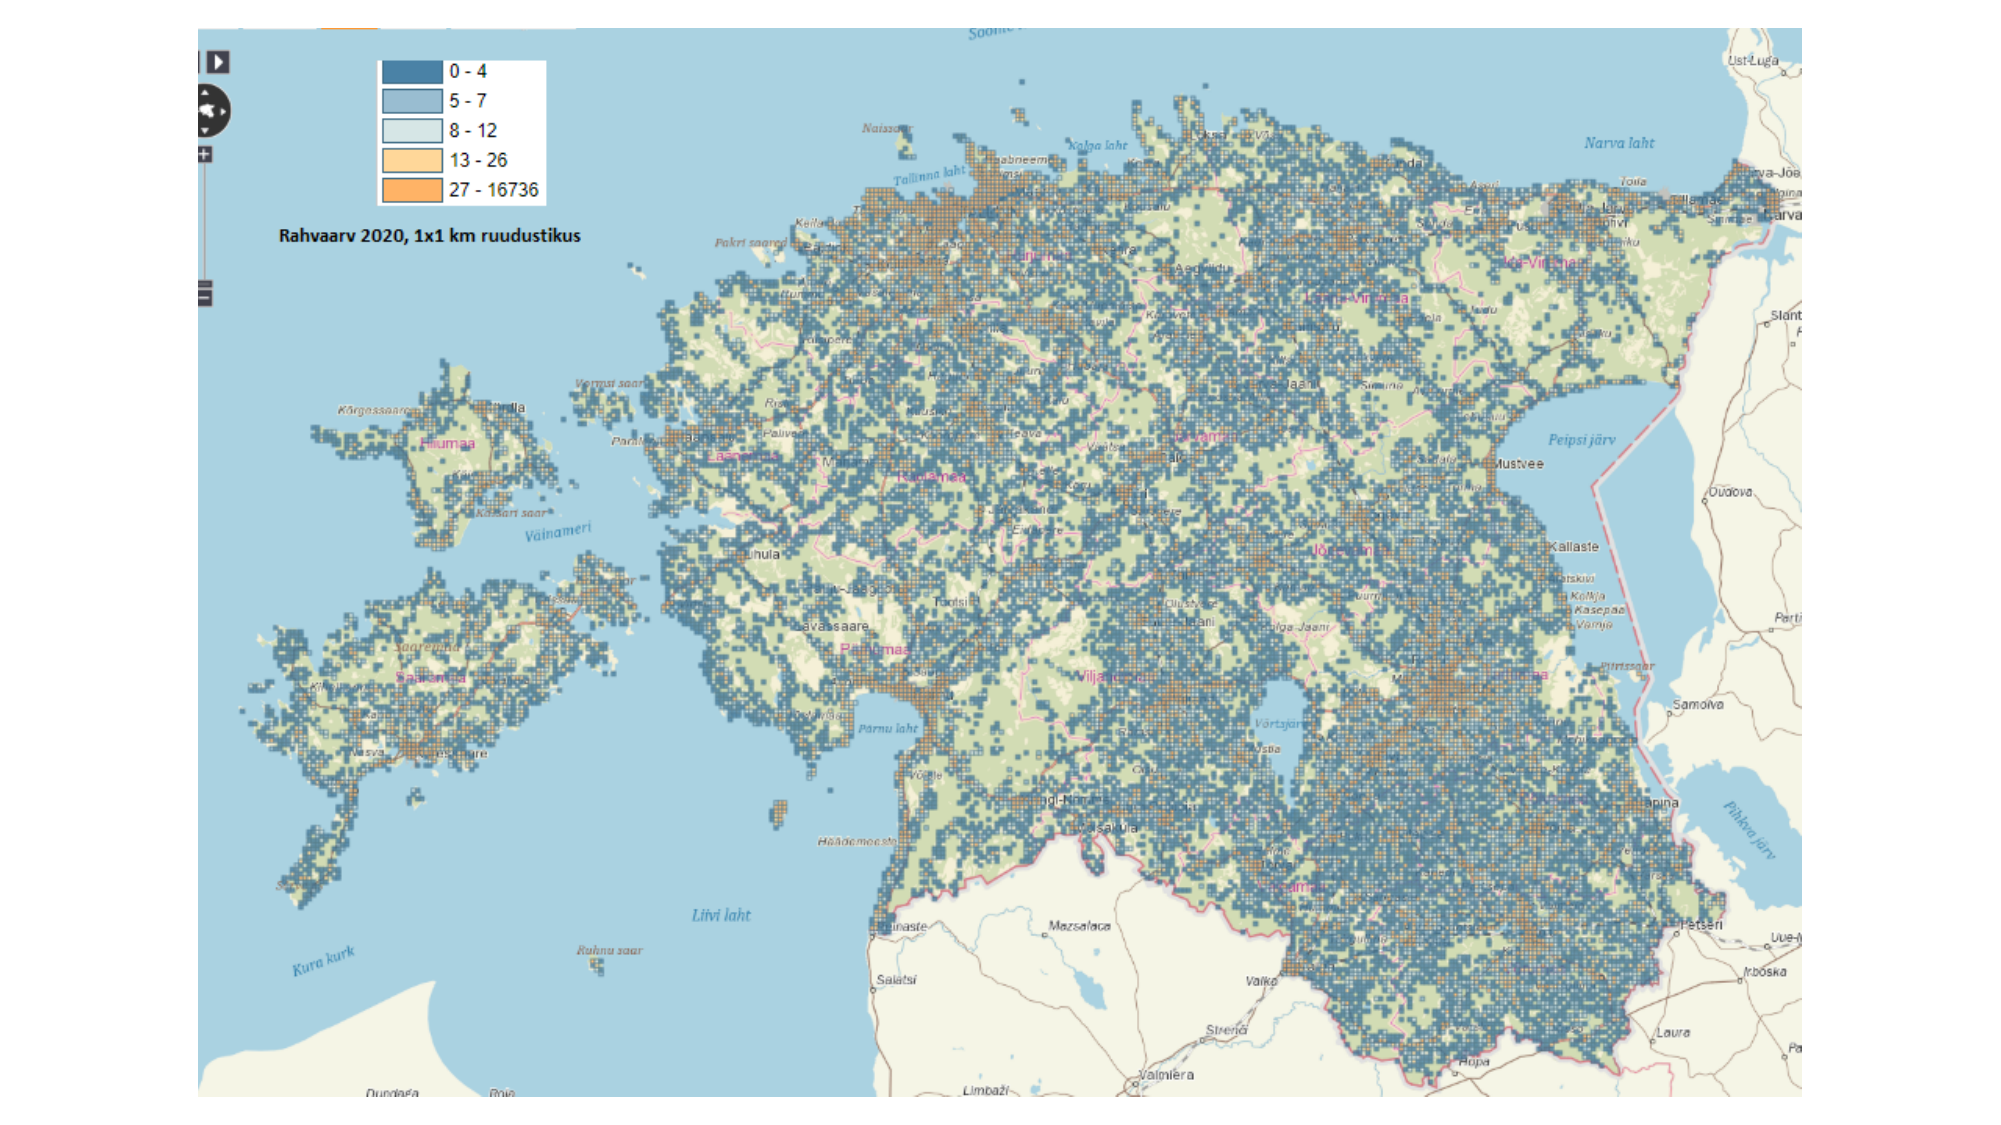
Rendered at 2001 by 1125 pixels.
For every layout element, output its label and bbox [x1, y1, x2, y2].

picture [198, 28, 1802, 1097]
